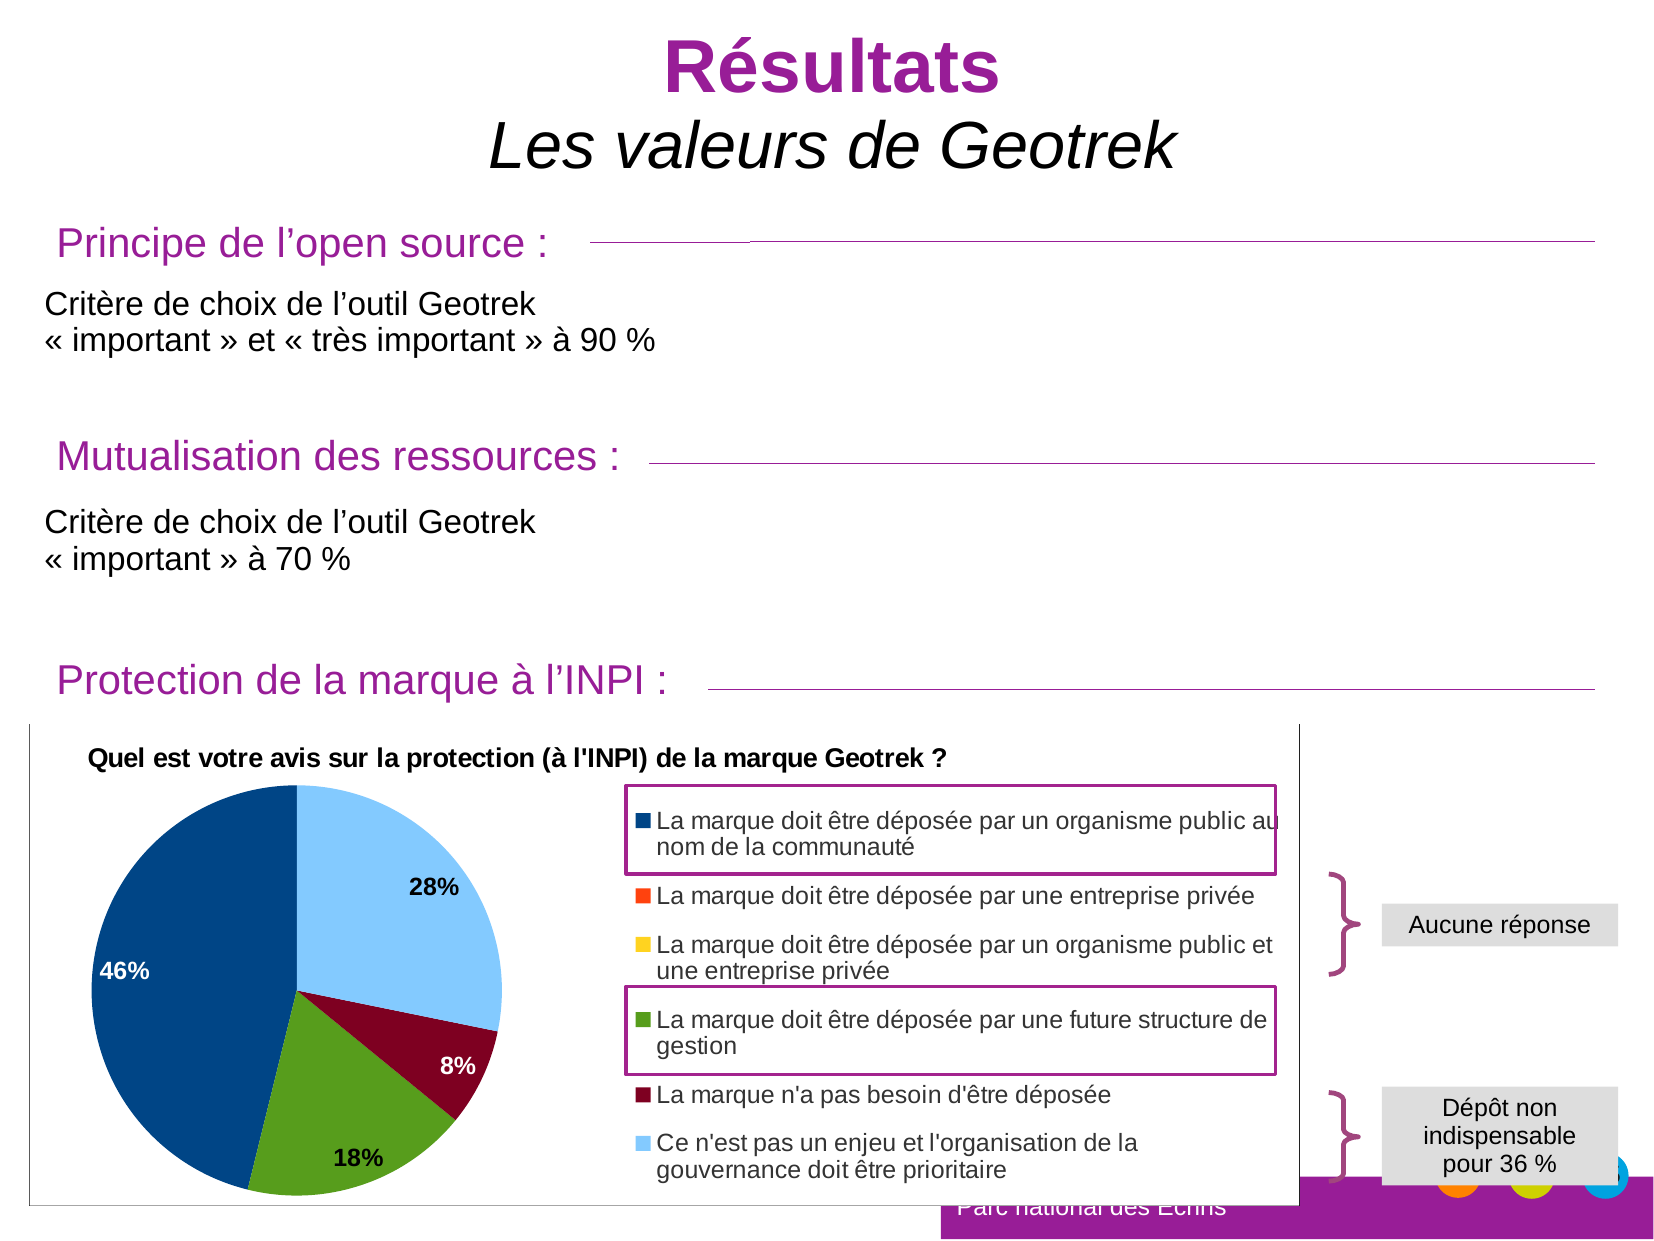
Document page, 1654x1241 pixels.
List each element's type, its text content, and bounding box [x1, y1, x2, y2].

text_box Aucune réponse [1381, 903, 1619, 947]
text_box Critère de choix de l’outil Geotrek « important » et « très important » à 90 % [29, 277, 680, 367]
text_box Critère de choix de l’outil Geotrek « important » à 70 % [29, 496, 680, 586]
text_box Mutualisation des ressources : [41, 425, 898, 487]
title Résultats Les valeurs de Geotrek [88, 23, 1577, 183]
text_box Principe de l’open source : [41, 212, 898, 274]
text_box Protection de la marque à l’INPI : [41, 649, 898, 711]
chart [29, 724, 1300, 1206]
text_box Dépôt non indispensable pour 36 % [1381, 1086, 1619, 1186]
